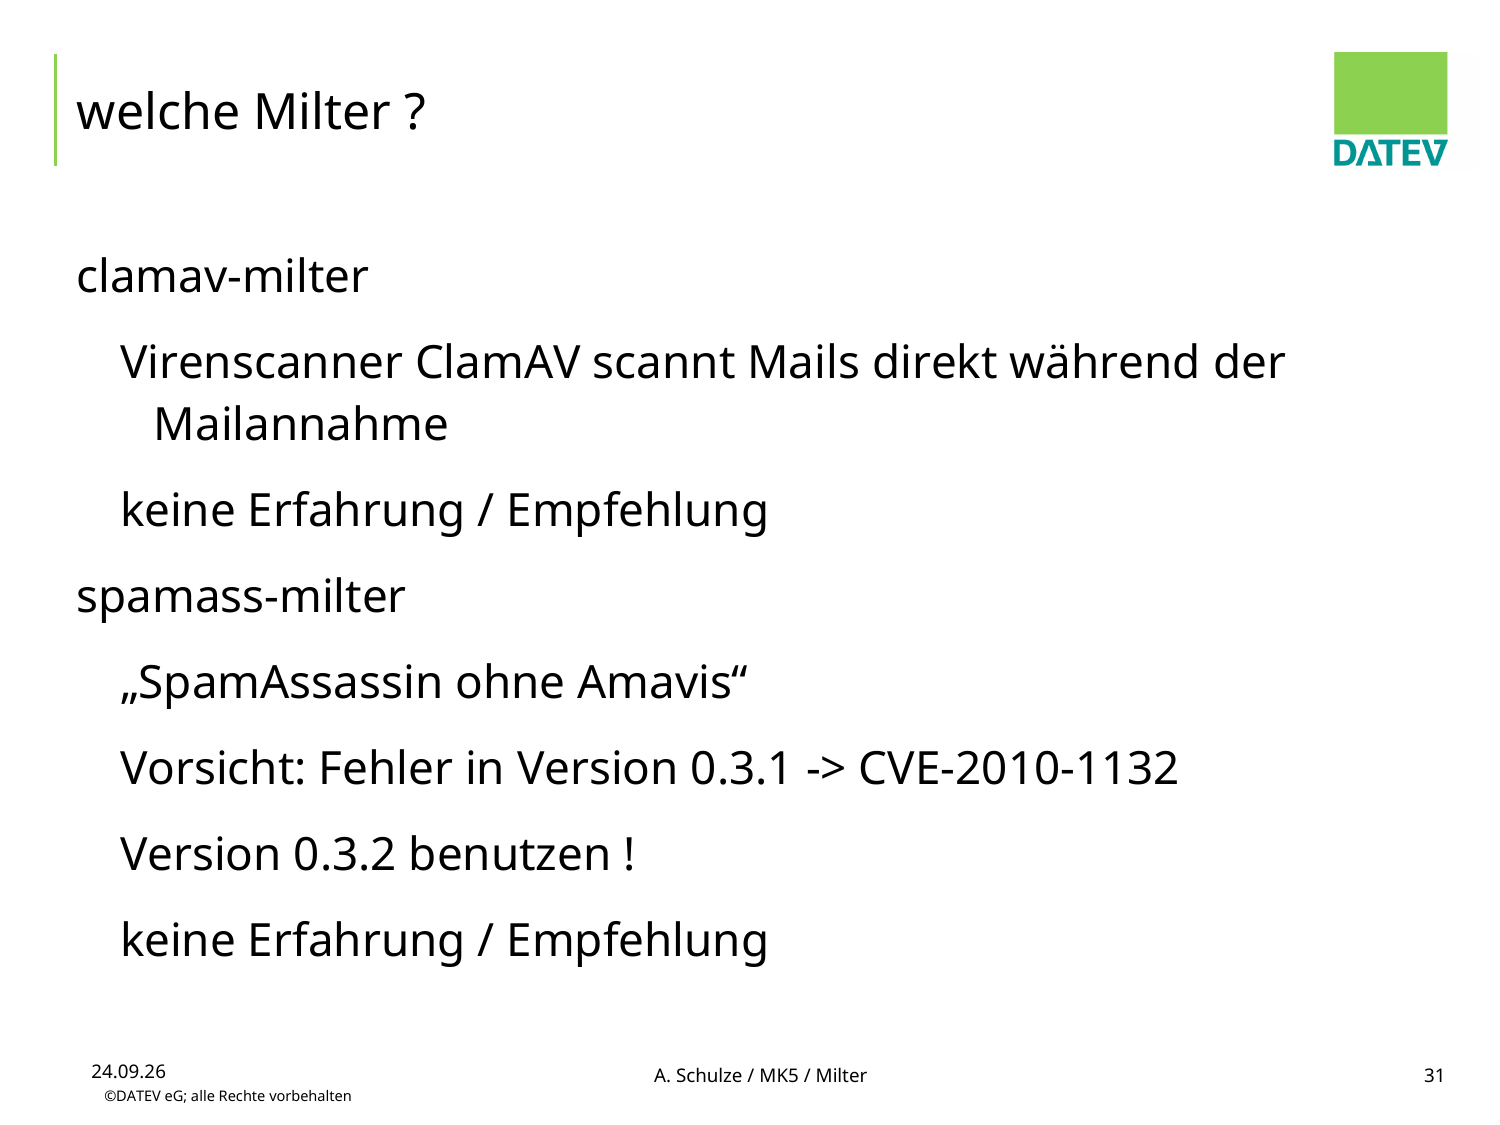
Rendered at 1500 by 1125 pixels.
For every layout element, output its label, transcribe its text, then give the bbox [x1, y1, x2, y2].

title welche Milter ? [76, 46, 1235, 174]
list clamav-milter Virenscanner ClamAV scannt Mails direkt während der Mailannahme keine Erfahrung / Empfehlung spamass-milter „SpamAssassin ohne Amavis“ Vorsicht: Fehler in Version 0.3.1 -> CVE-2010-1132 Version 0.3.2 benutzen ! keine Erfahrung / Empfehlung [76, 243, 1447, 1026]
picture [1333, 52, 1478, 173]
